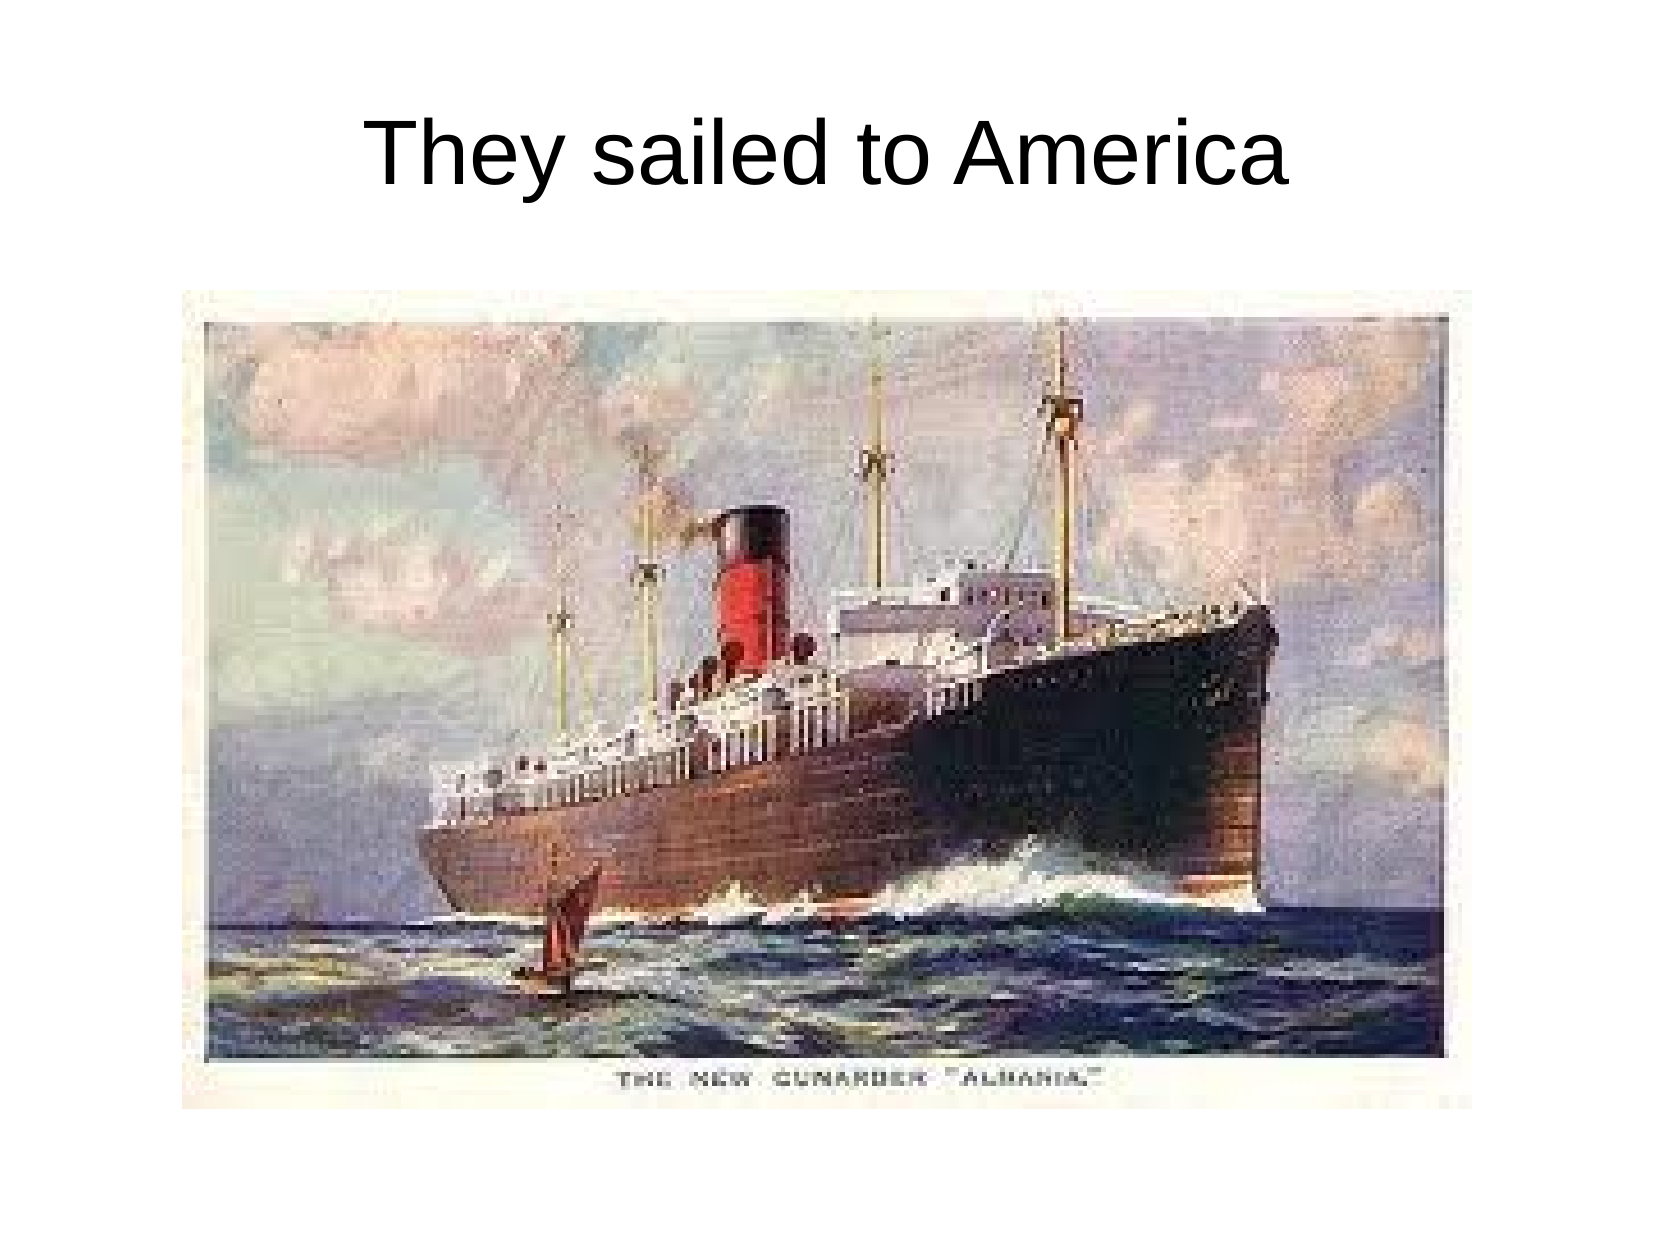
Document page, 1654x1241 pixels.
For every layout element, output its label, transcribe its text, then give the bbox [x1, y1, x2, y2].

picture [182, 290, 1472, 1109]
title They sailed to America [82, 49, 1571, 257]
